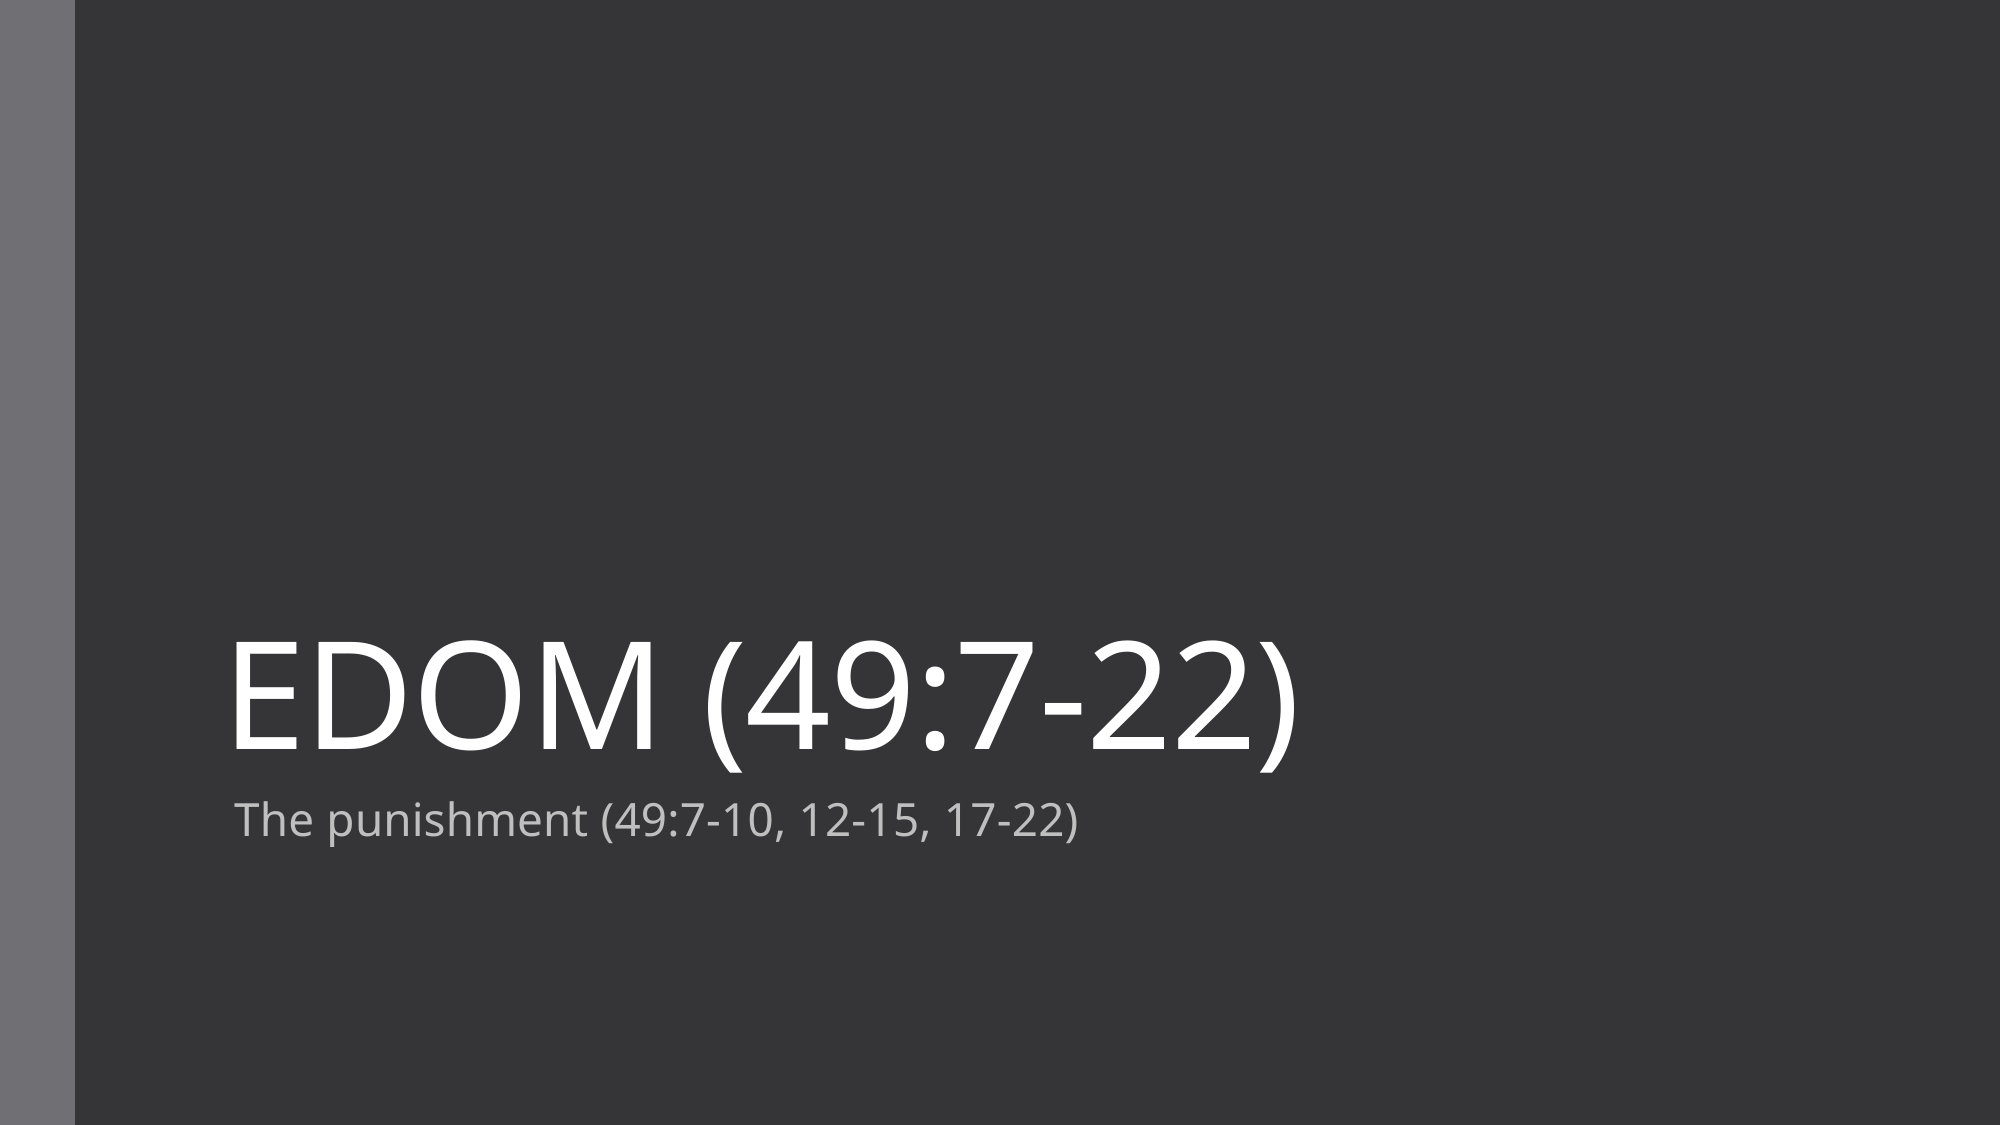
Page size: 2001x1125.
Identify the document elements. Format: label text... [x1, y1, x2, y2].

title EDOM (49:7-22) [206, 124, 1752, 787]
subtitle The punishment (49:7-10, 12-15, 17-22) [206, 787, 1752, 1066]
